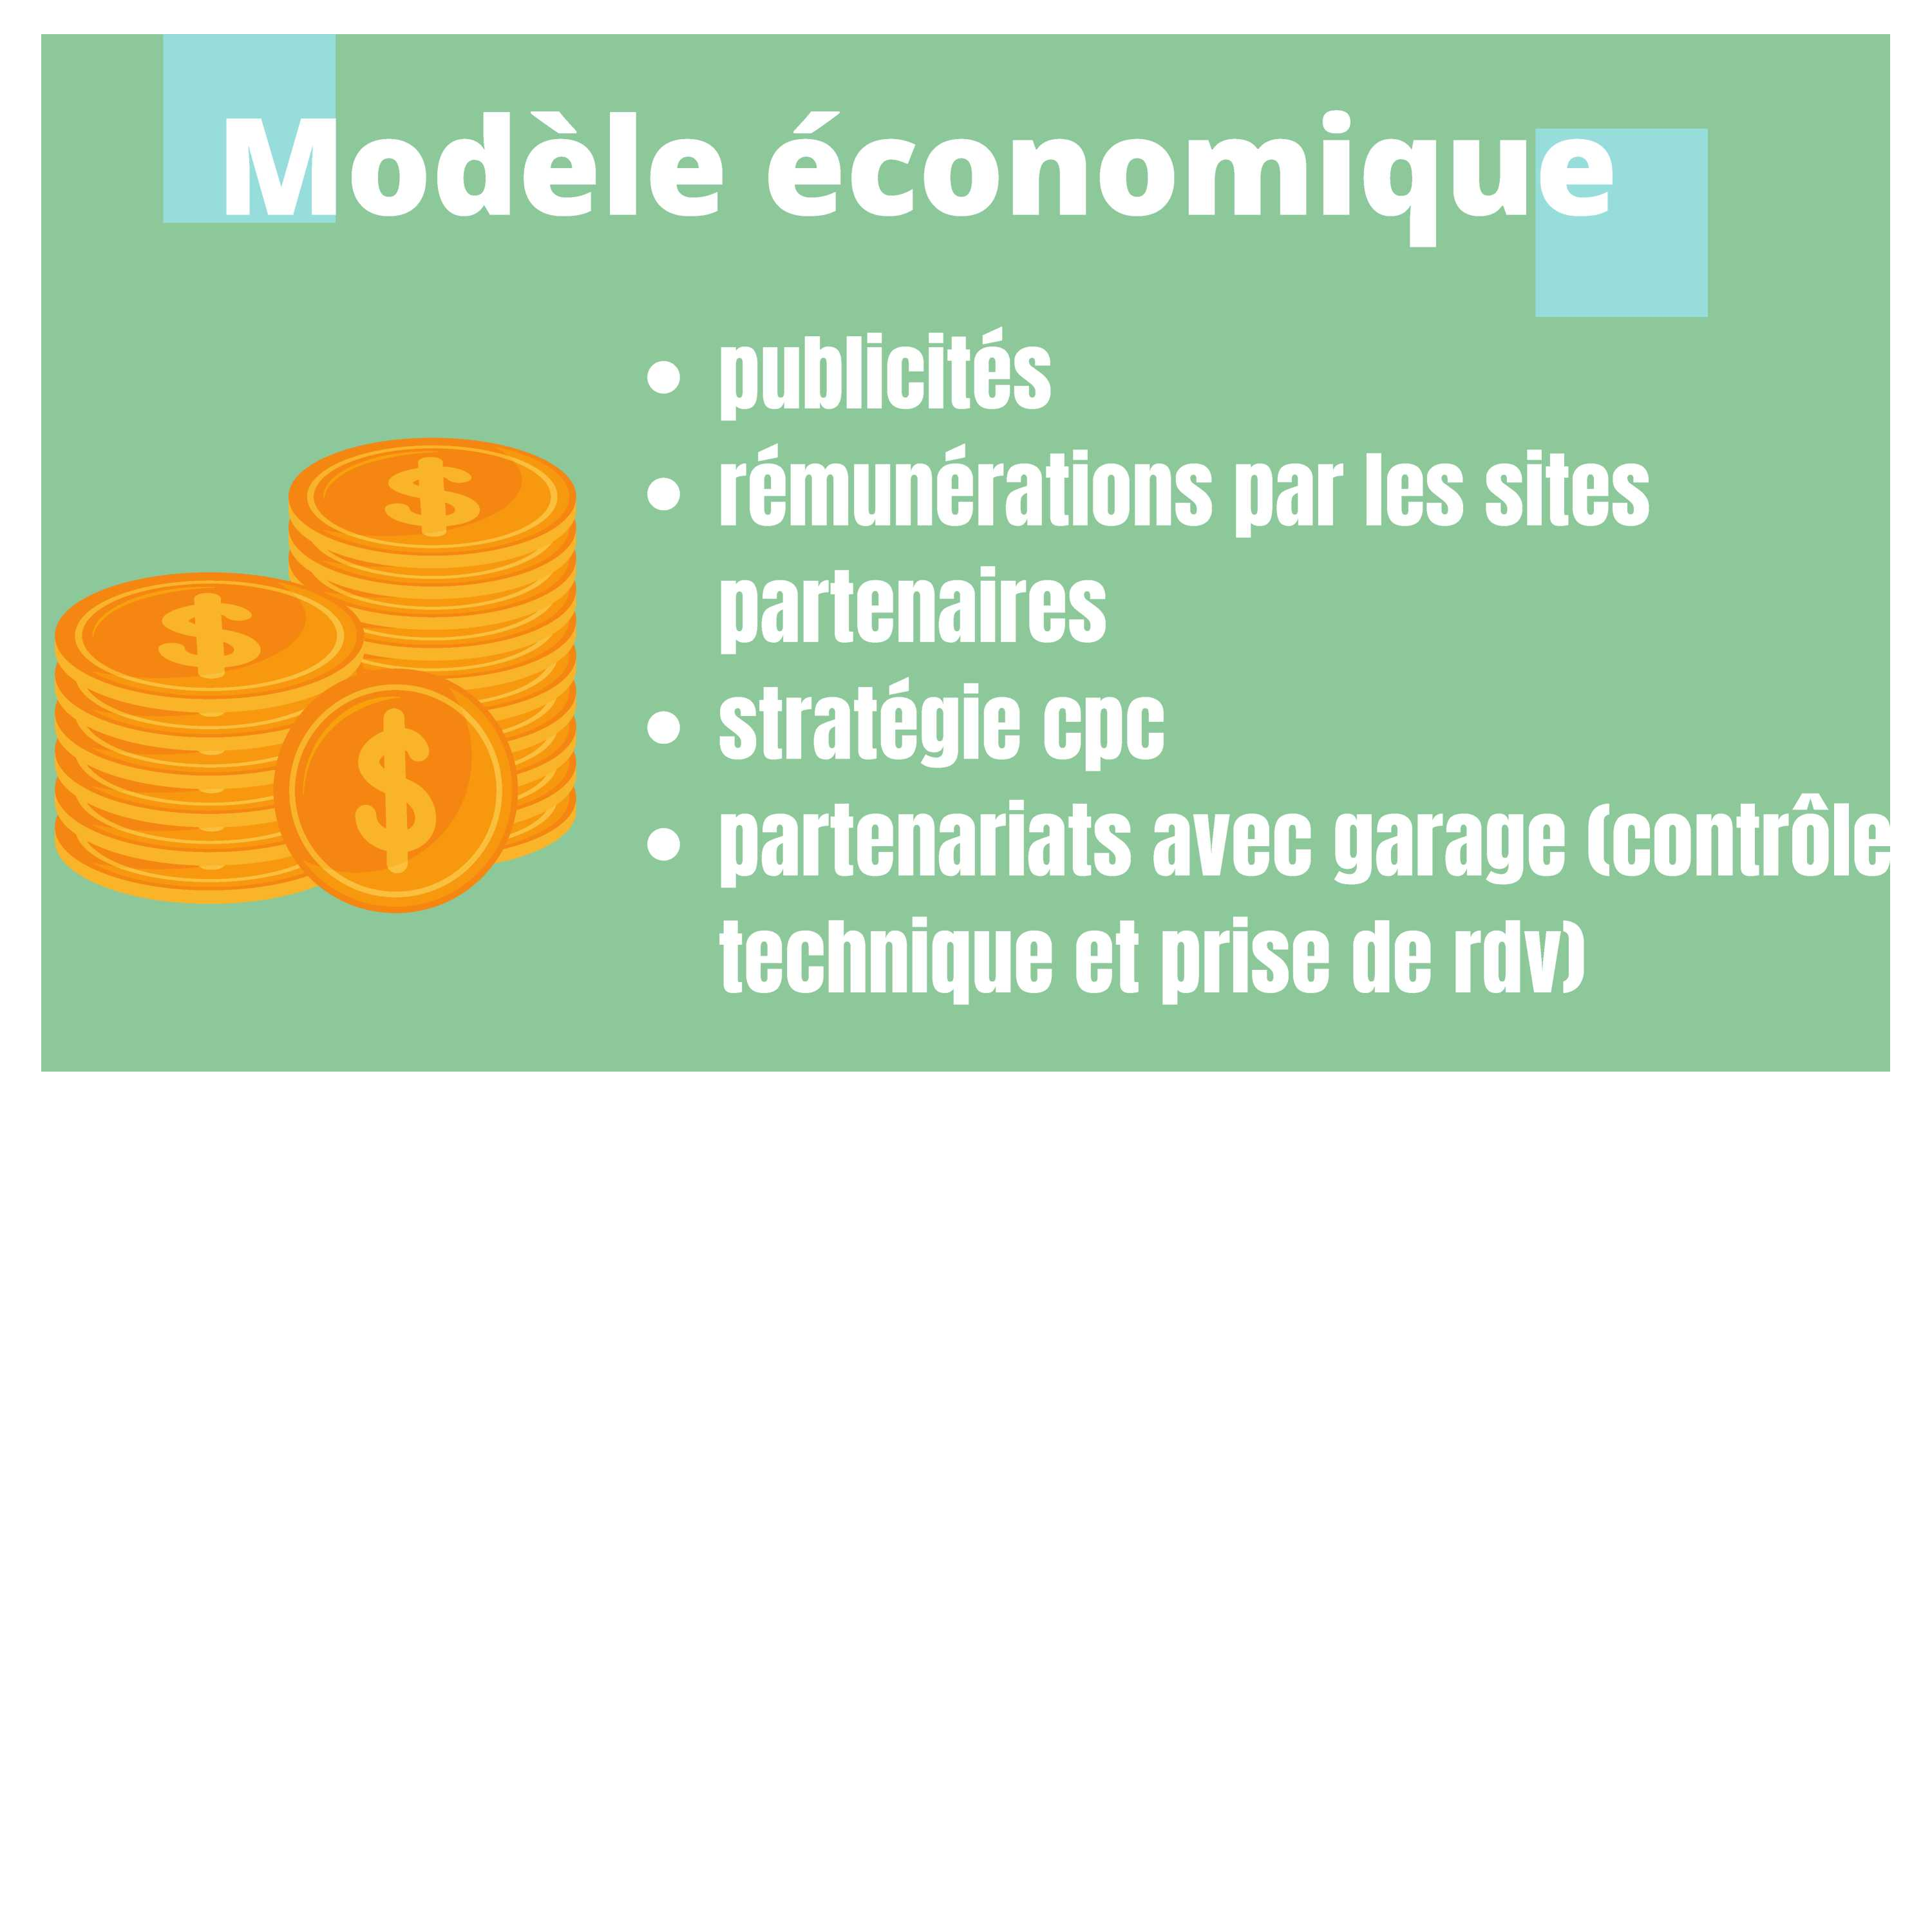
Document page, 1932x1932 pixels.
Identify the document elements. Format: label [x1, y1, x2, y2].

picture [41, 34, 1890, 1072]
